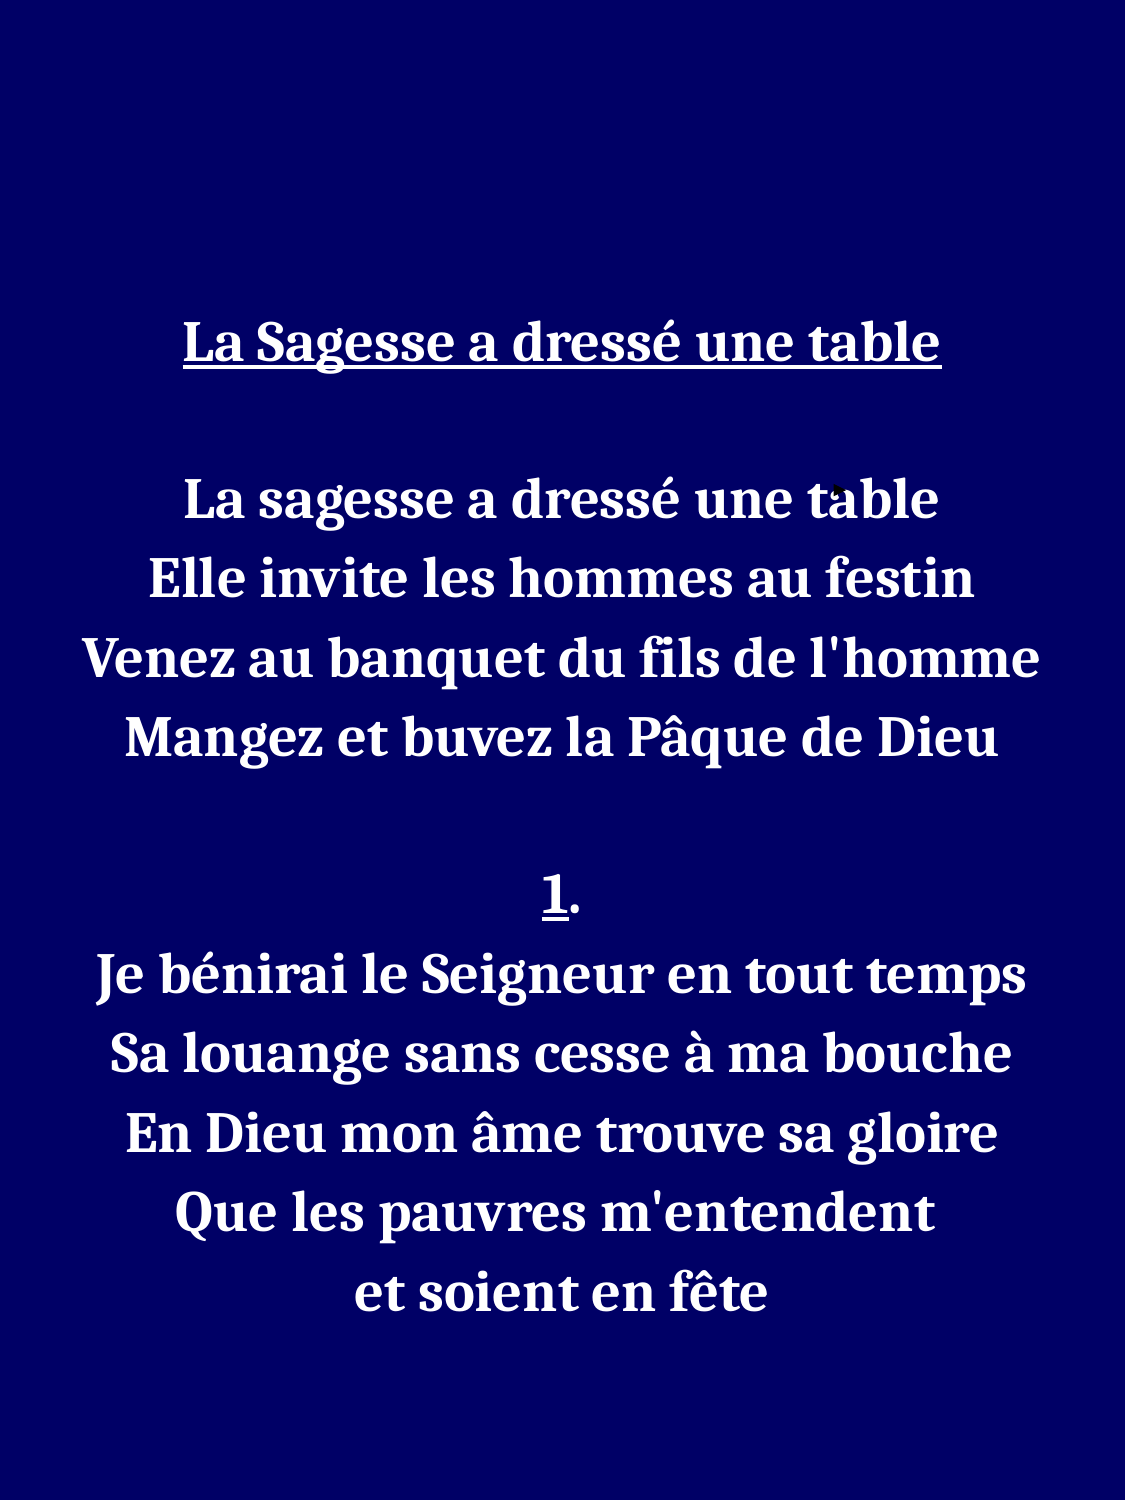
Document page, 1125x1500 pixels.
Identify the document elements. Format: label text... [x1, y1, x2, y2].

text_box La Sagesse a dressé une table La sagesse a dressé une table Elle invite les hommes au festin Venez au banquet du fils de l'homme Mangez et buvez la Pâque de Dieu 1. Je bénirai le Seigneur en tout temps Sa louange sans cesse à ma bouche En Dieu mon âme trouve sa gloire Que les pauvres m'entendent et soient en fête [15, 301, 1109, 1447]
